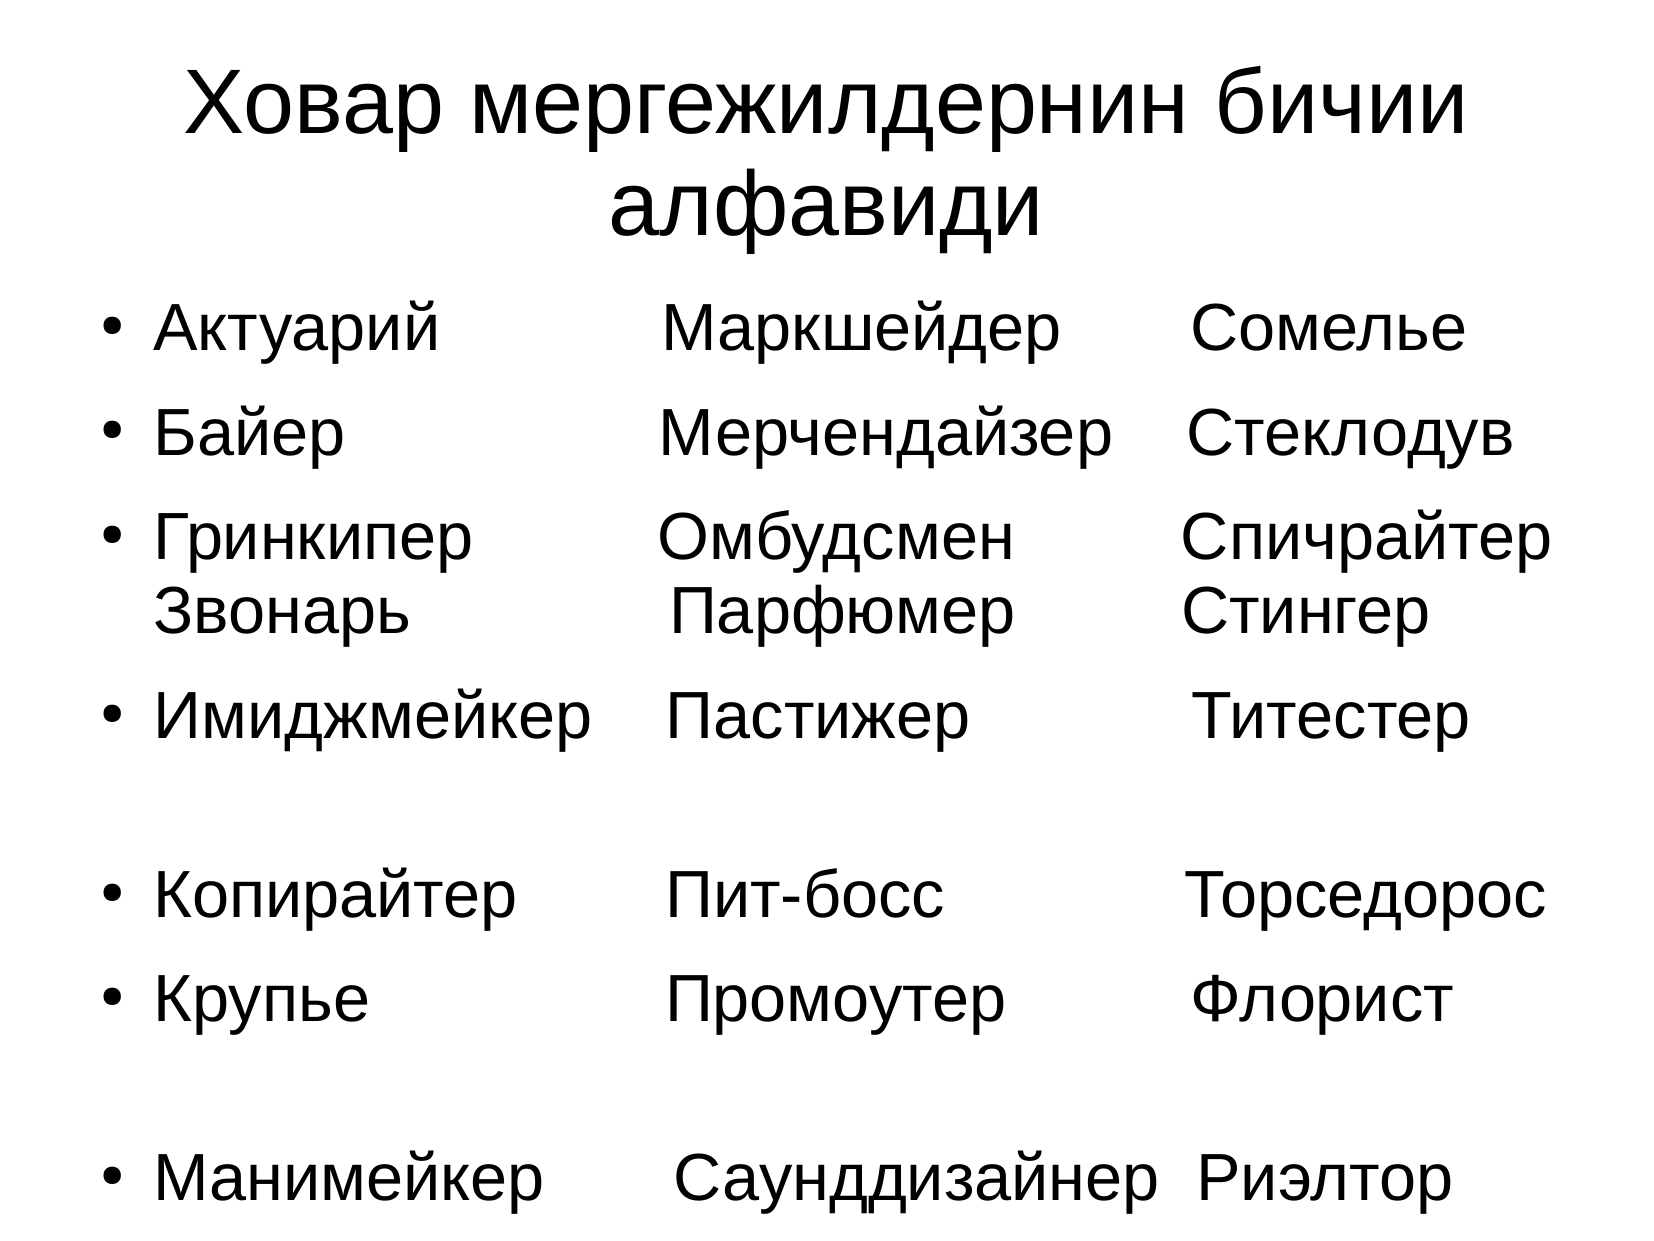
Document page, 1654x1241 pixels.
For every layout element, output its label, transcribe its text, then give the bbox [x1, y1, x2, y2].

list Актуарий Маркшейдер Сомелье Байер Мерчендайзер Стеклодув Гринкипер Омбудсмен Спичрайтер Звонарь Парфюмер Стингер Имиджмейкер Пастижер Титестер Копирайтер Пит-босс Торседорос Крупье Промоутер Флорист Манимейкер Саунддизайнер Риэлтор [82, 290, 1571, 1216]
title Ховар мергежилдернин бичии алфавиди [82, 50, 1571, 256]
